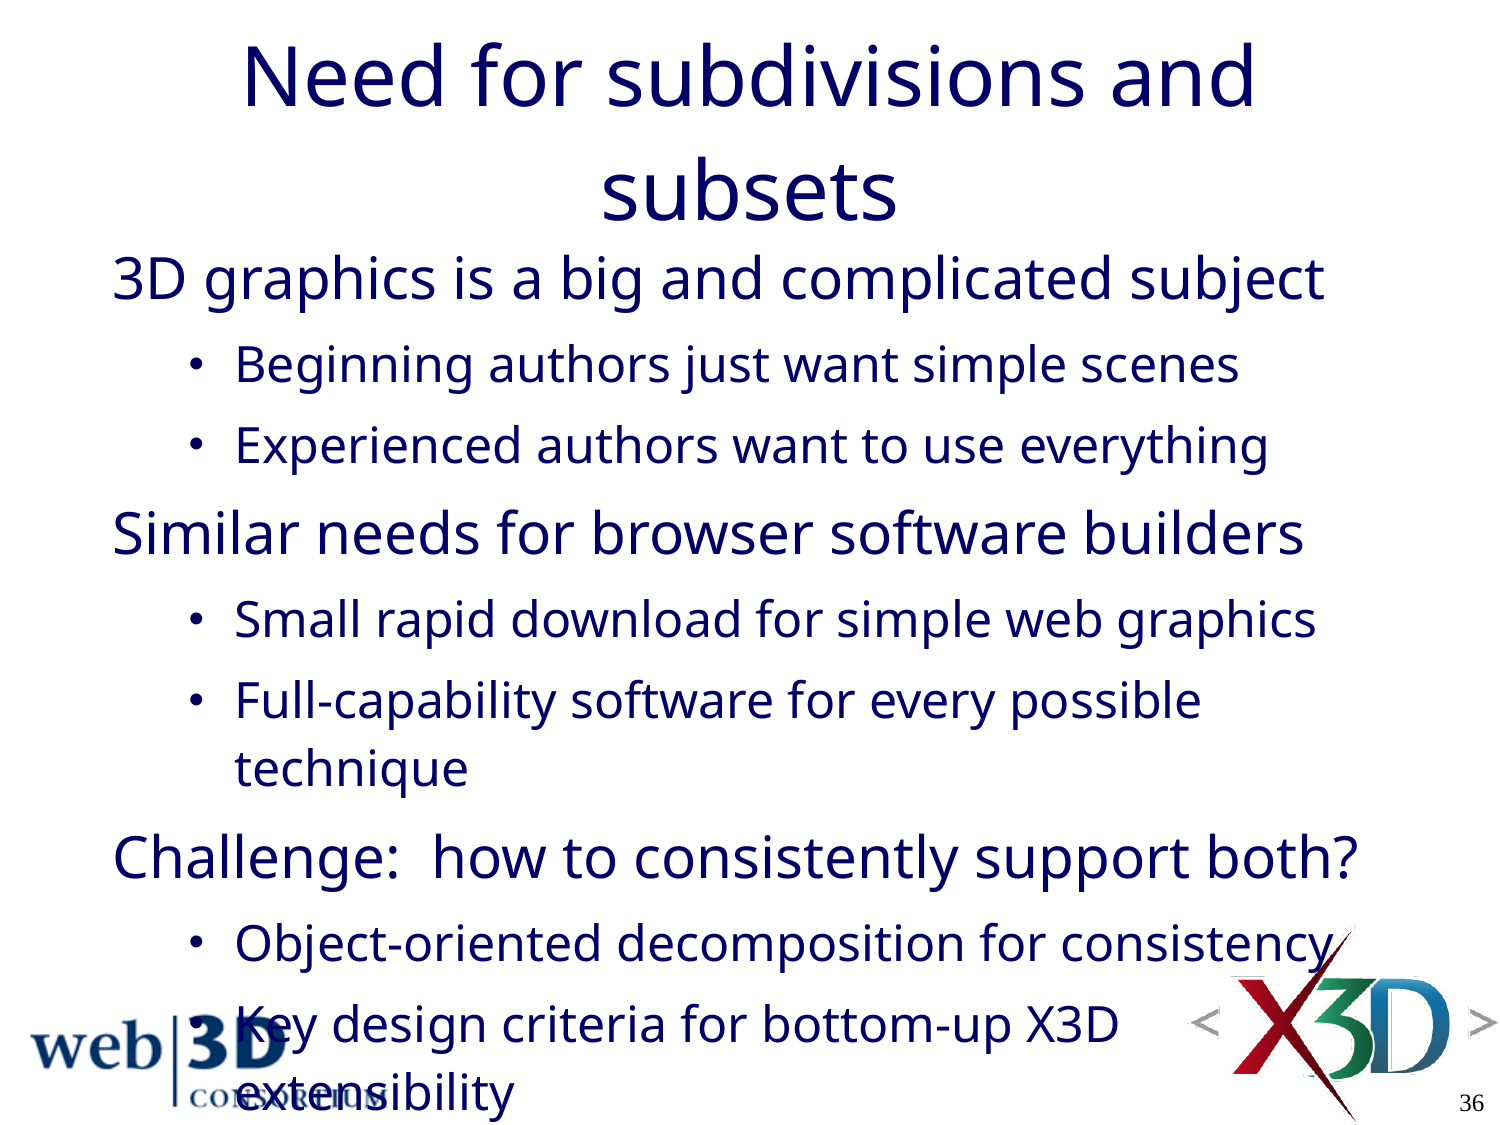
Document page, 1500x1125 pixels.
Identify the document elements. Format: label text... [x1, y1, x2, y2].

title Need for subdivisions and subsets [112, 37, 1388, 226]
list 3D graphics is a big and complicated subject Beginning authors just want simple scenes Experienced authors want to use everything Similar needs for browser software builders Small rapid download for simple web graphics Full-capability software for every possible technique Challenge: how to consistently support both? Object-oriented decomposition for consistency Key design criteria for bottom-up X3D extensibility [112, 237, 1388, 986]
picture [12, 998, 413, 1118]
picture [1187, 926, 1500, 1125]
